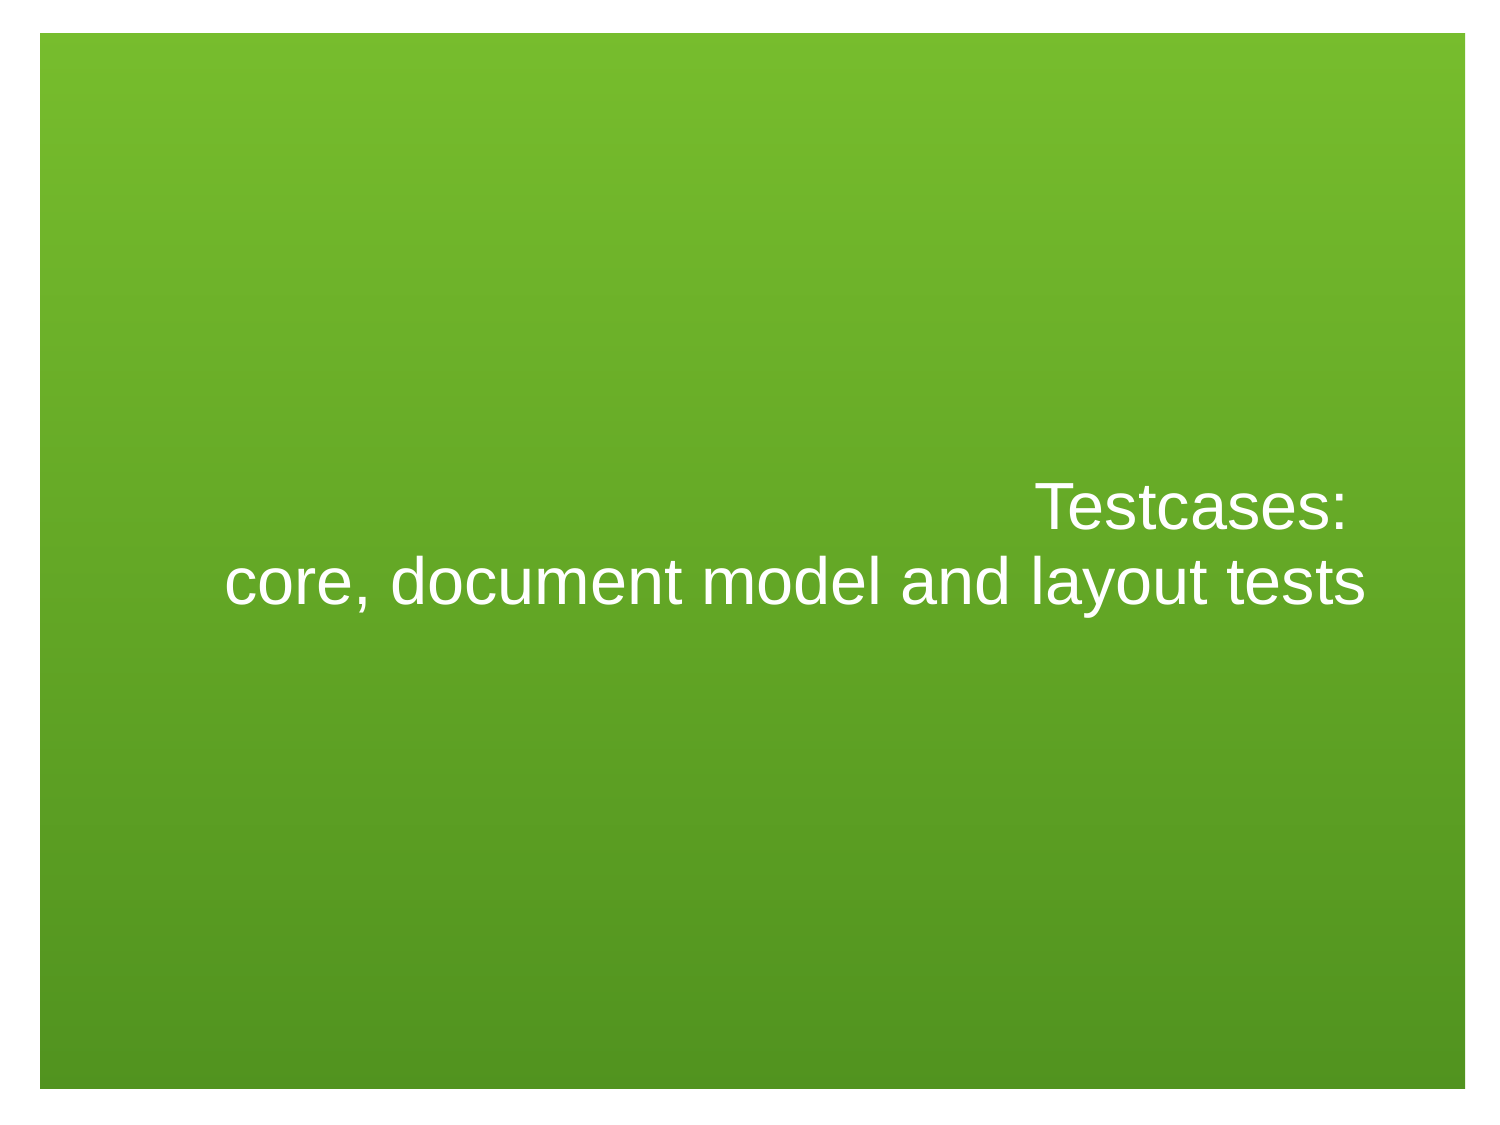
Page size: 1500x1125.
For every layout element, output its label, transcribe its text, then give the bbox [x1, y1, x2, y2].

title Testcases: core, document model and layout tests [135, 450, 1369, 638]
